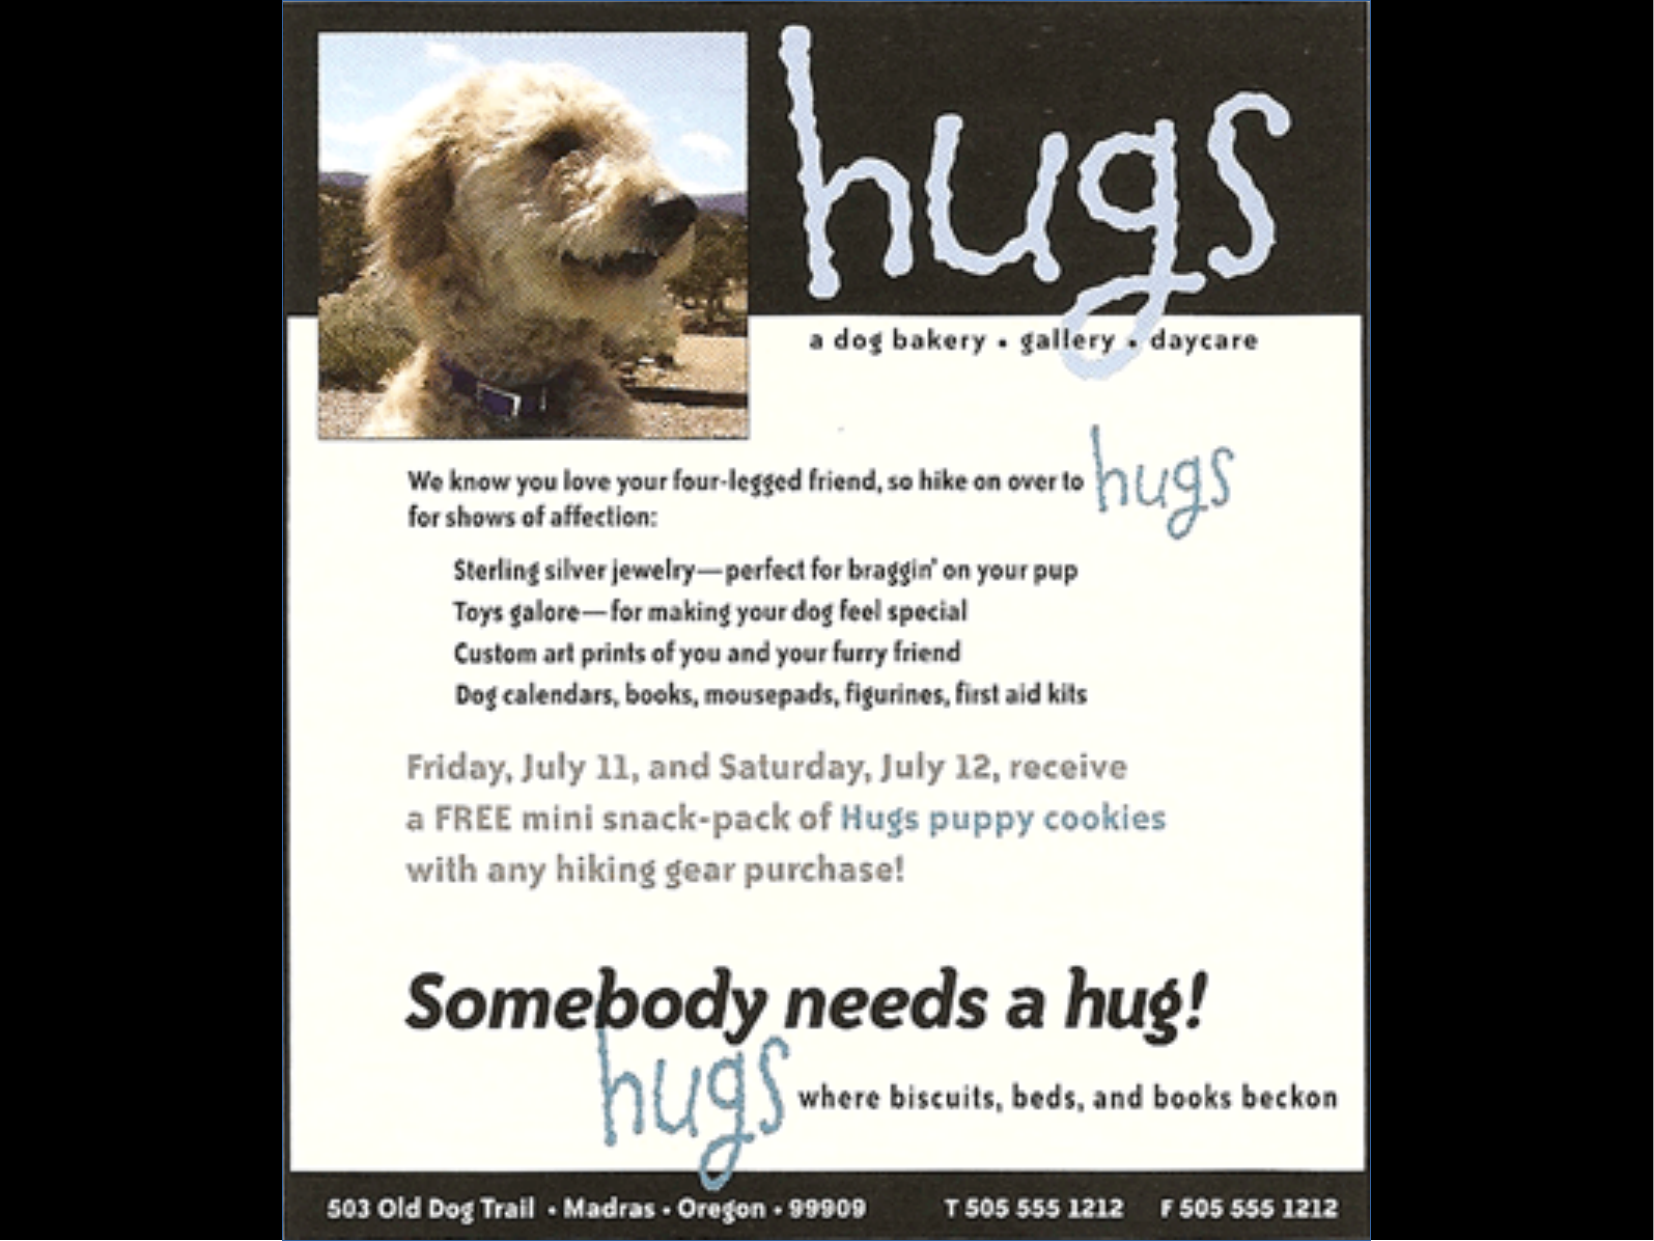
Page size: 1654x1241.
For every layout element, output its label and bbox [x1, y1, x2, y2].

picture [282, 0, 1371, 1241]
